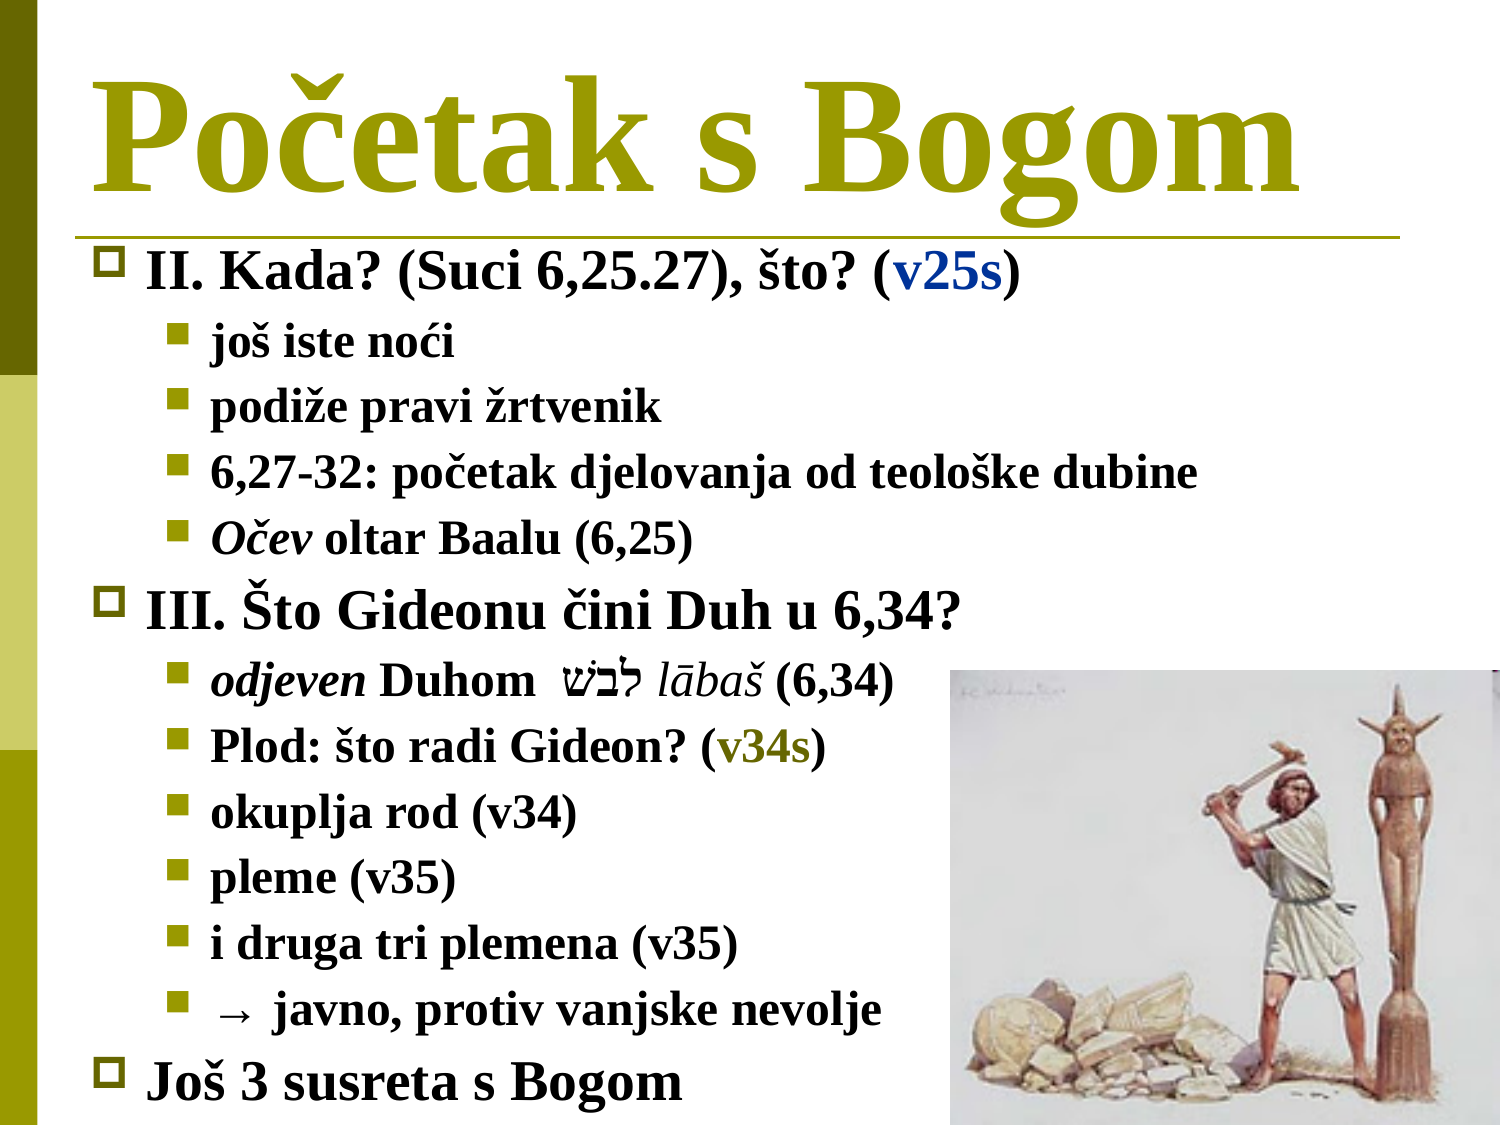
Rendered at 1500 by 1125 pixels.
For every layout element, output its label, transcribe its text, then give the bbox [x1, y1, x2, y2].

picture [950, 670, 1500, 1125]
title Početak s Bogom [75, 45, 1426, 232]
list II. Kada? (Suci 6,25.27), što? (v25s) još iste noći podiže pravi žrtvenik 6,27-32: početak djelovanja od teološke dubine Očev oltar Baalu (6,25) III. Što Gideonu čini Duh u 6,34? odjeven Duhom לבשׁ lābaš (6,34) Plod: što radi Gideon? (v34s) okuplja rod (v34) pleme (v35) i druga tri plemena (v35) → javno, protiv vanjske nevolje Još 3 susreta s Bogom [75, 232, 1471, 1125]
